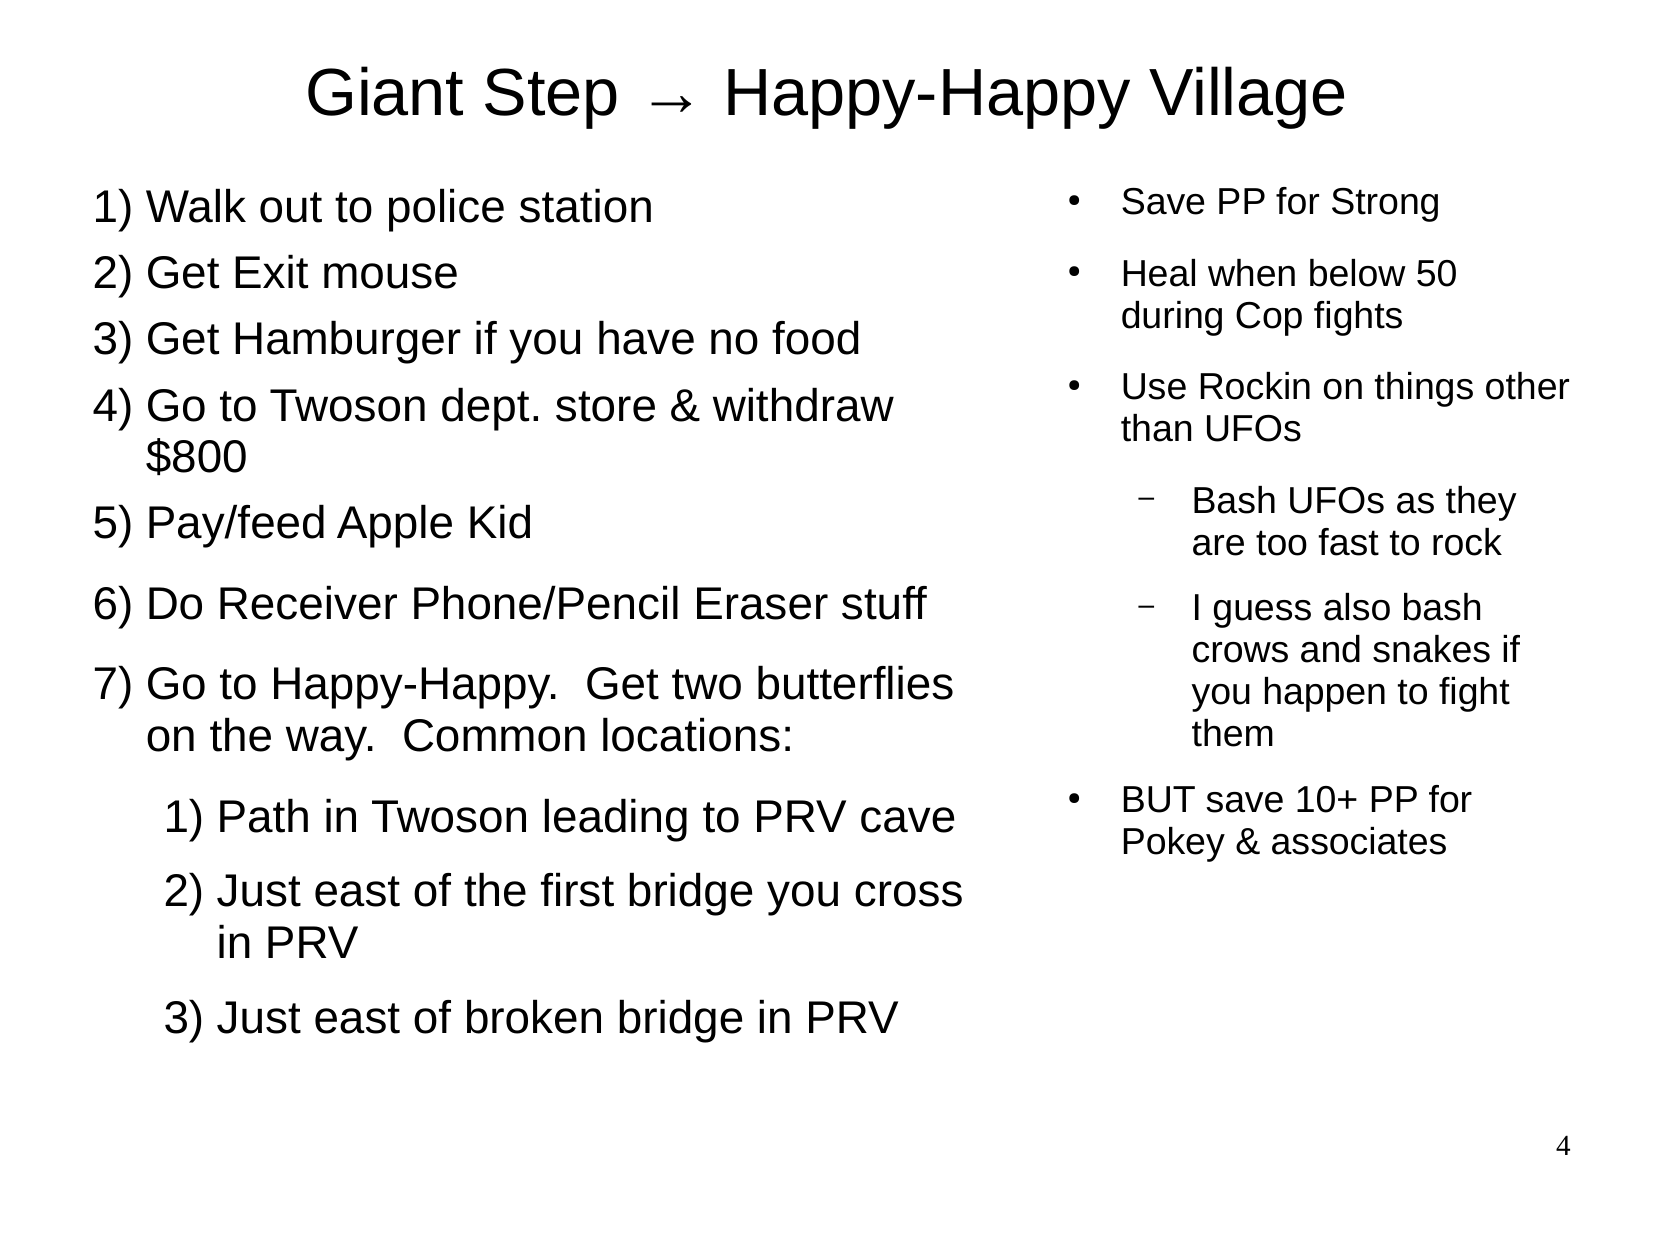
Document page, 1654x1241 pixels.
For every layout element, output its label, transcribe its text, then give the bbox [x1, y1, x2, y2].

list Walk out to police station Get Exit mouse Get Hamburger if you have no food Go to Twoson dept. store & withdraw $800 Pay/feed Apple Kid Do Receiver Phone/Pencil Eraser stuff Go to Happy-Happy. Get two butterflies on the way. Common locations: Path in Twoson leading to PRV cave Just east of the first bridge you cross in PRV Just east of broken bridge in PRV [75, 180, 991, 1156]
list Save PP for Strong Heal when below 50 during Cop fights Use Rockin on things other than UFOs Bash UFOs as they are too fast to rock I guess also bash crows and snakes if you happen to fight them BUT save 10+ PP for Pokey & associates [1050, 180, 1572, 1156]
title Giant Step → Happy-Happy Village [82, 49, 1571, 136]
